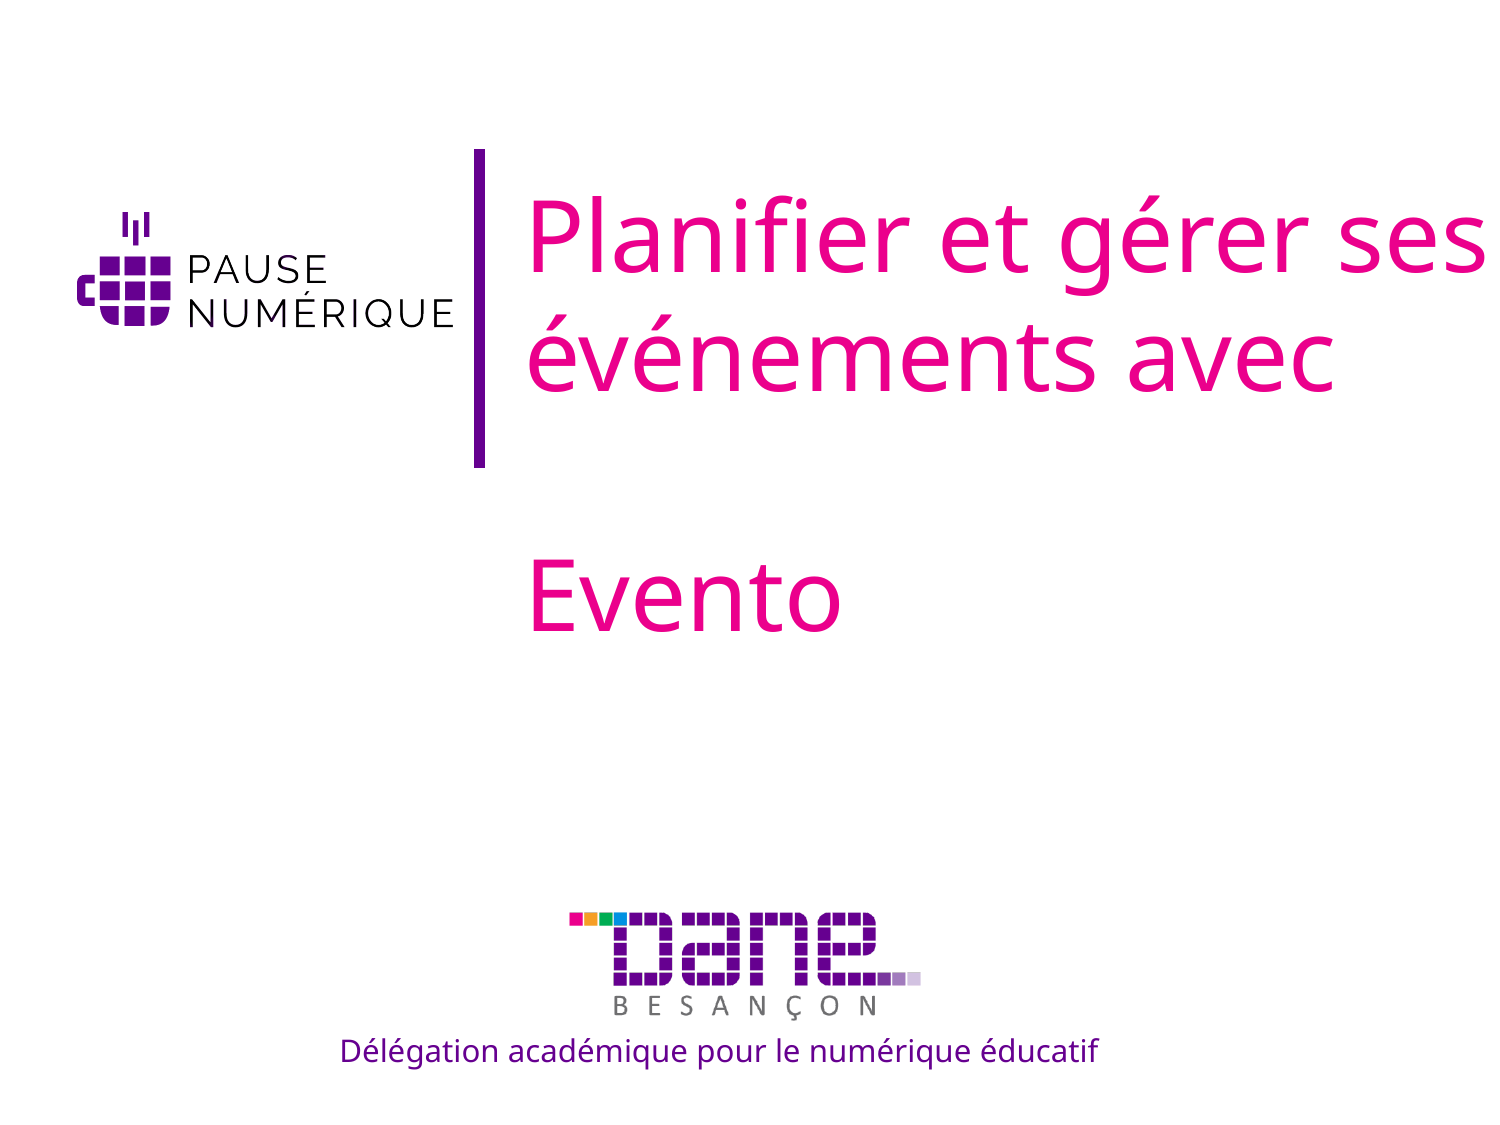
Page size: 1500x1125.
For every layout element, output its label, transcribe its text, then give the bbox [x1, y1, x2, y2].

picture [564, 909, 924, 1024]
text_box Planifier et gérer ses événements avec Evento [510, 165, 1453, 448]
picture [77, 206, 462, 335]
text_box Délégation académique pour le numérique éducatif [93, 1024, 1345, 1083]
text_box [474, 149, 485, 468]
